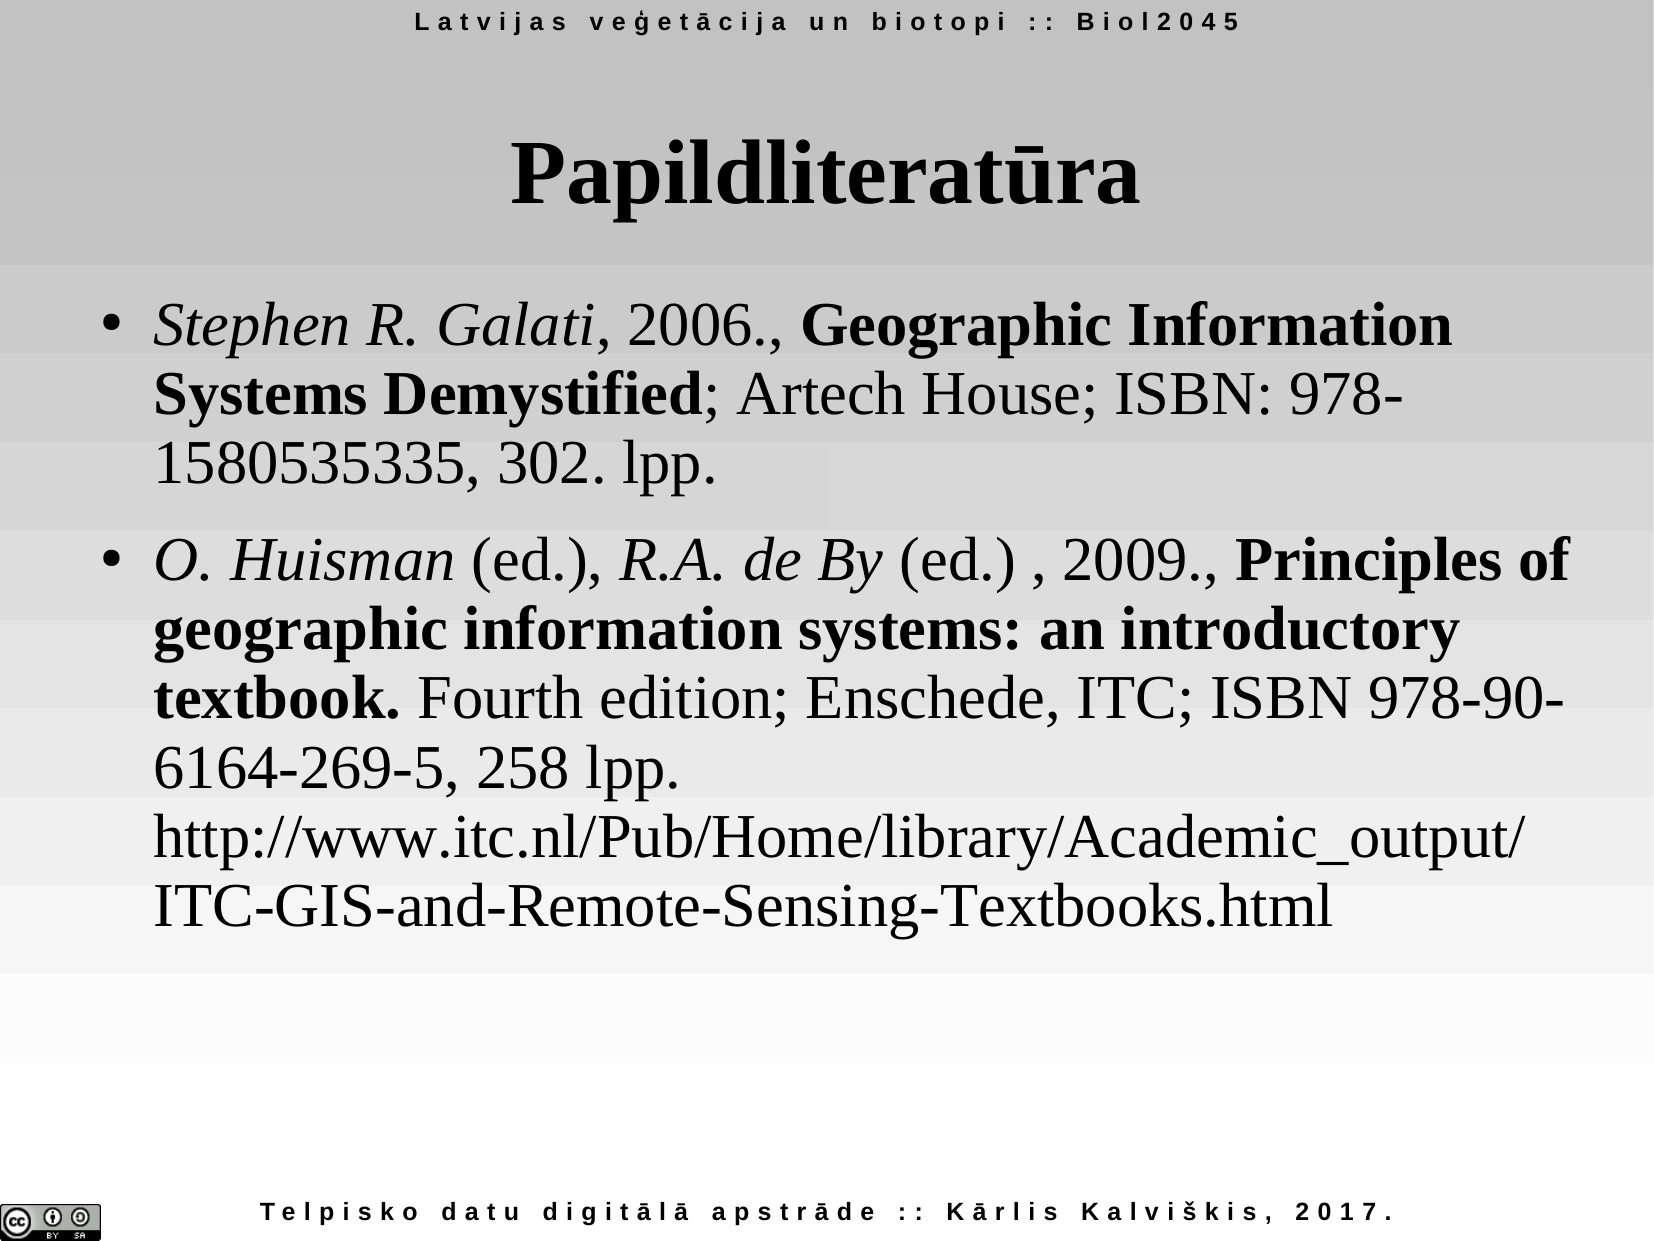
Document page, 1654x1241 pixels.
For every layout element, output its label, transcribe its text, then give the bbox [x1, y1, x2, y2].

list Stephen R. Galati, 2006., Geographic Information Systems Demystified; Artech House; ISBN: 978-1580535335, 302. lpp. O. Huisman (ed.), R.A. de By (ed.) , 2009., Principles of geographic information systems: an introductory textbook. Fourth edition; Enschede, ITC; ISBN 978-90-6164-269-5, 258 lpp. http://www.itc.nl/Pub/Home/library/Academic_output/ ITC-GIS-and-Remote-Sensing-Textbooks.html [82, 289, 1571, 1176]
title Papildliteratūra [29, 49, 1625, 296]
picture [0, 0, 1654, 1241]
